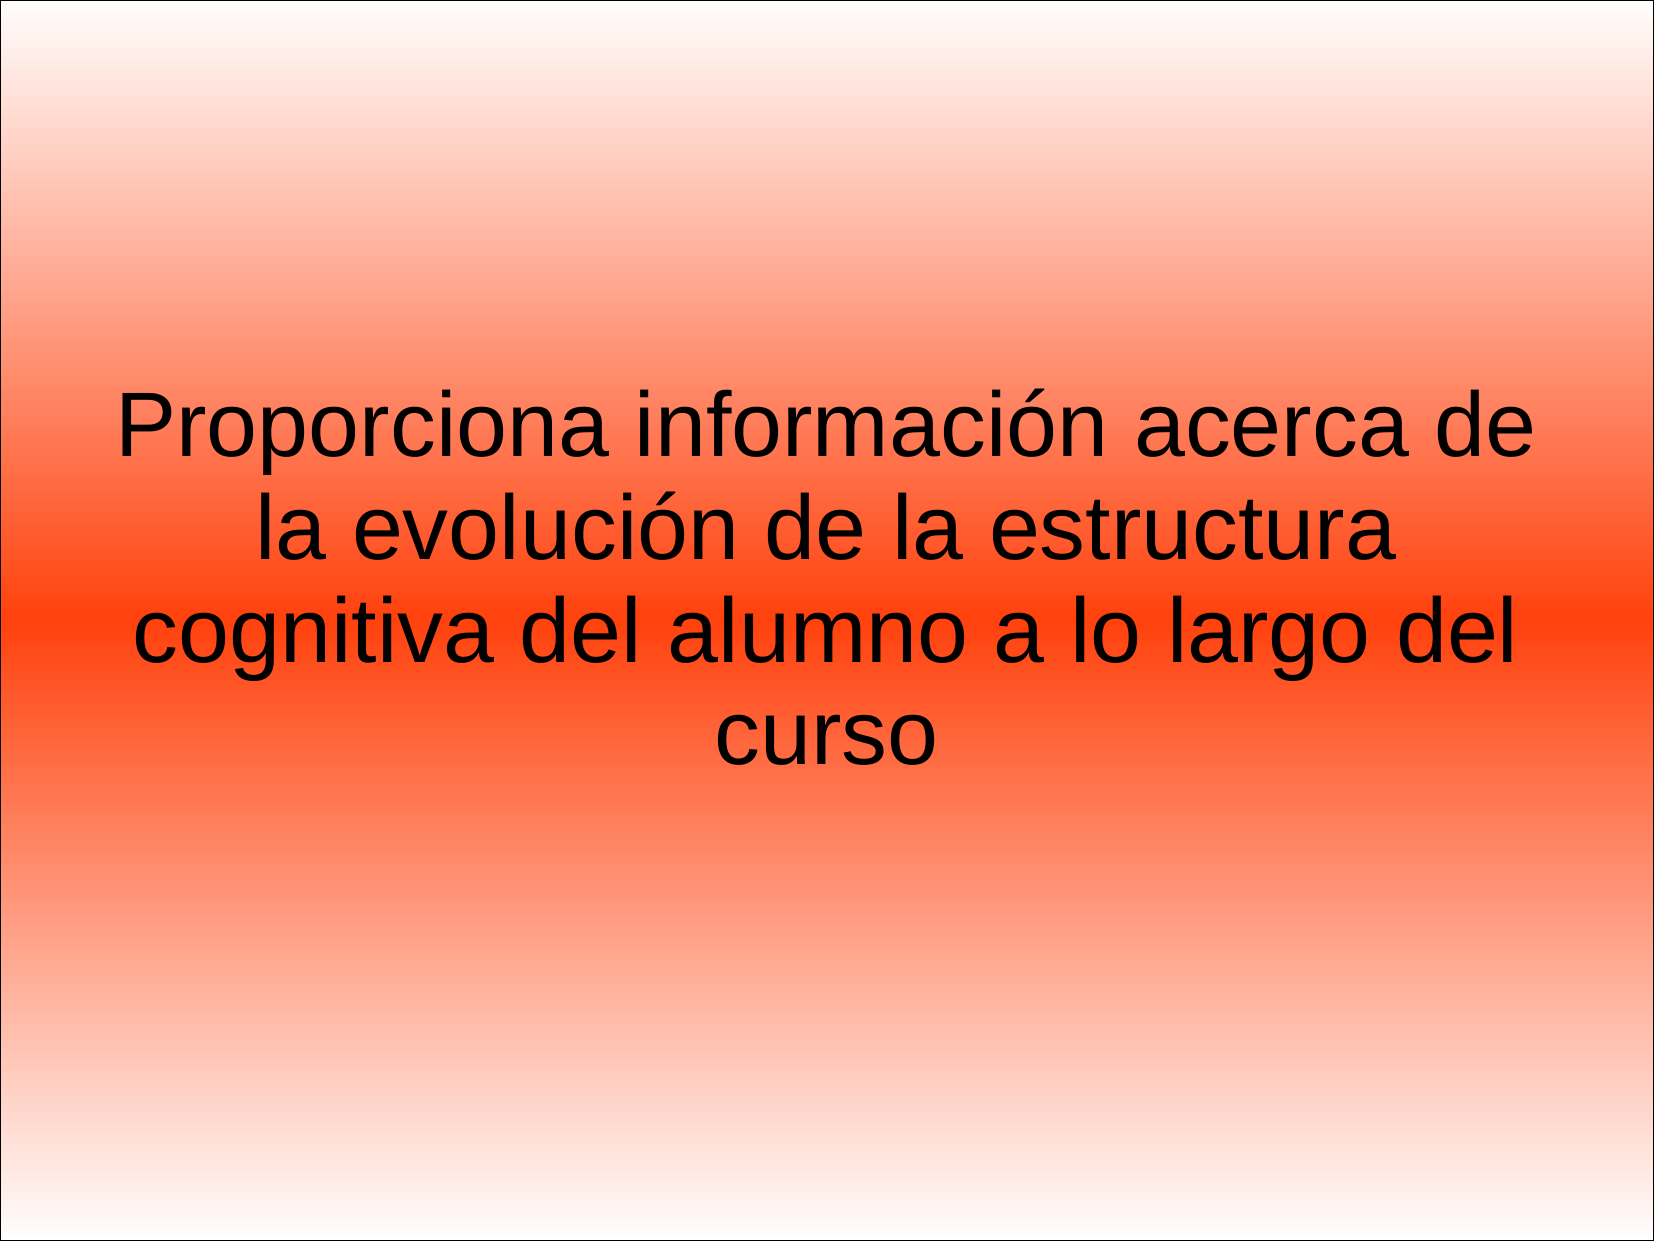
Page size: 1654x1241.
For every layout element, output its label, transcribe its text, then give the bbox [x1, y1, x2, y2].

subtitle Proporciona información acerca de la evolución de la estructura cognitiva del alumno a lo largo del curso [82, 49, 1571, 1109]
text_box [0, 0, 1654, 1241]
